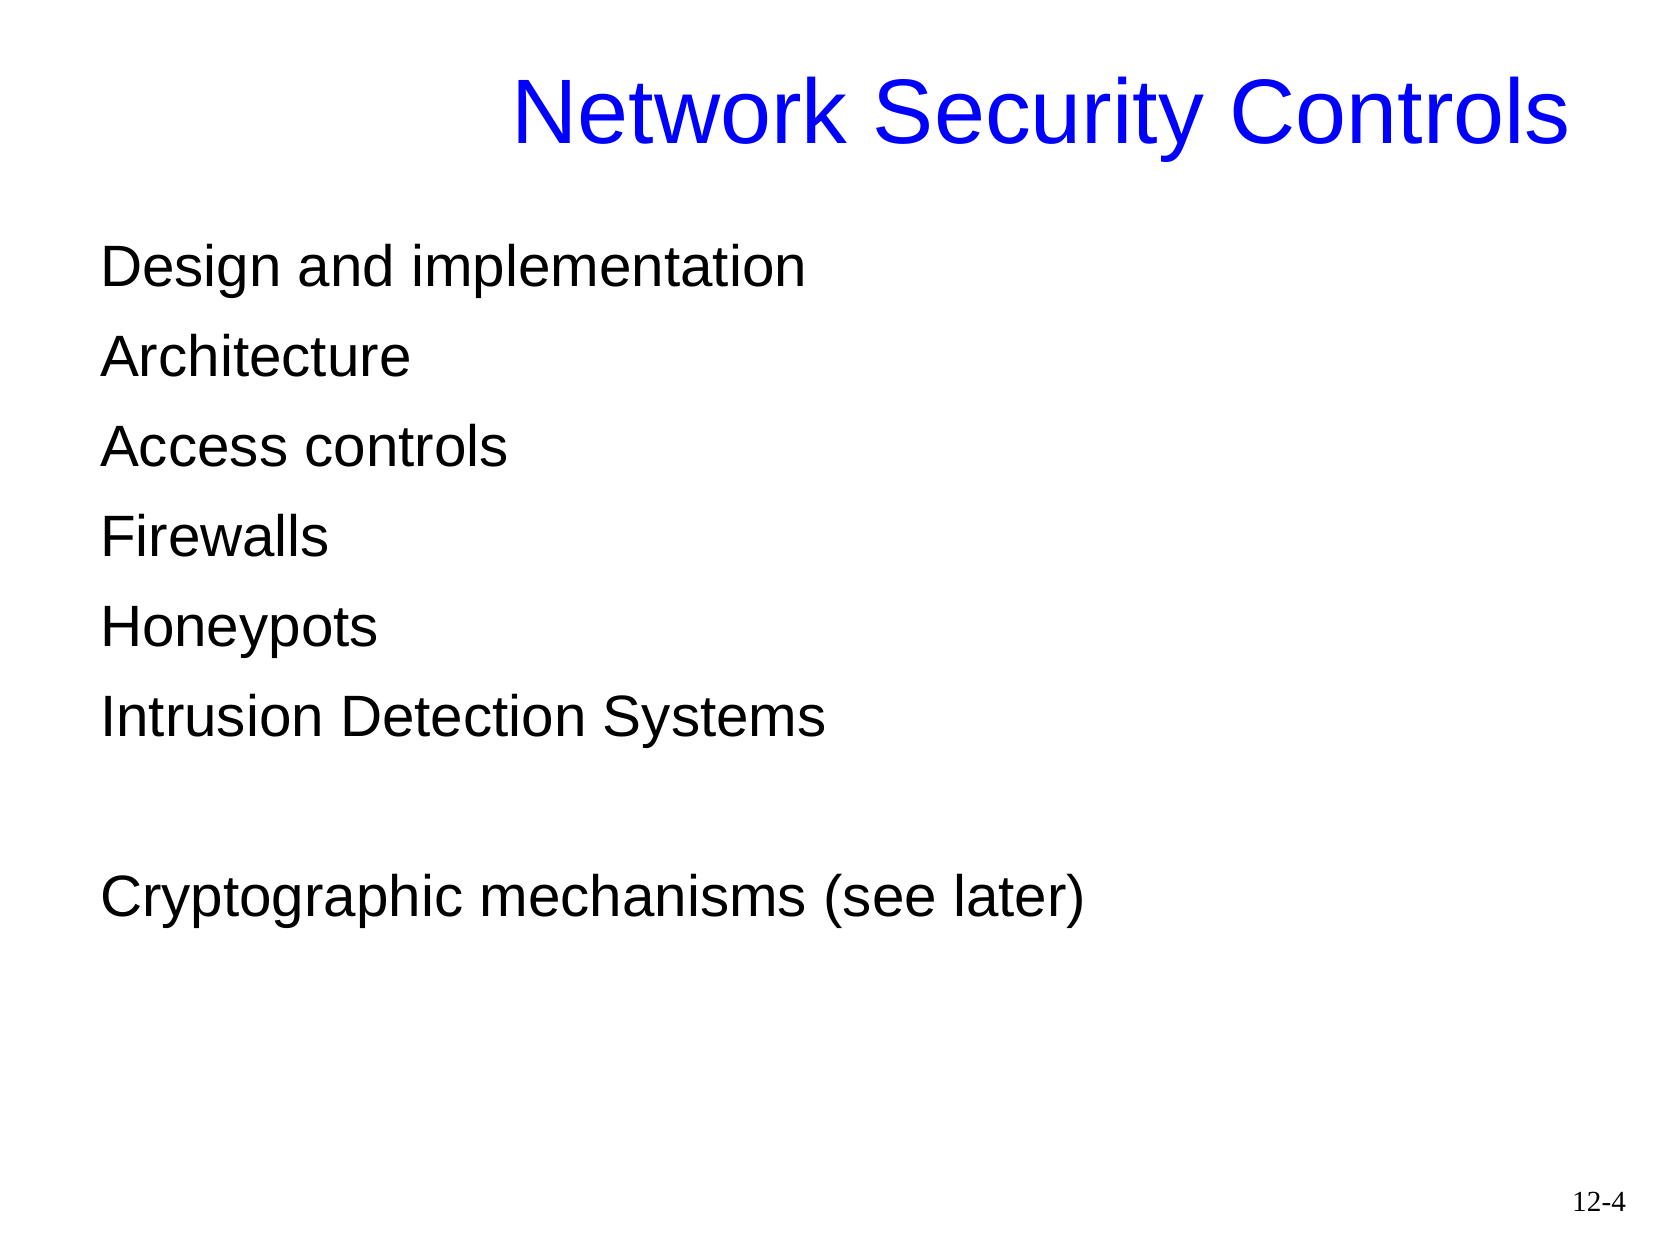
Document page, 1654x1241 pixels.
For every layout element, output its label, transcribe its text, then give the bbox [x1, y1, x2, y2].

title Network Security Controls [84, 11, 1573, 218]
list Design and implementation Architecture Access controls Firewalls Honeypots Intrusion Detection Systems Cryptographic mechanisms (see later) [82, 237, 1571, 1170]
